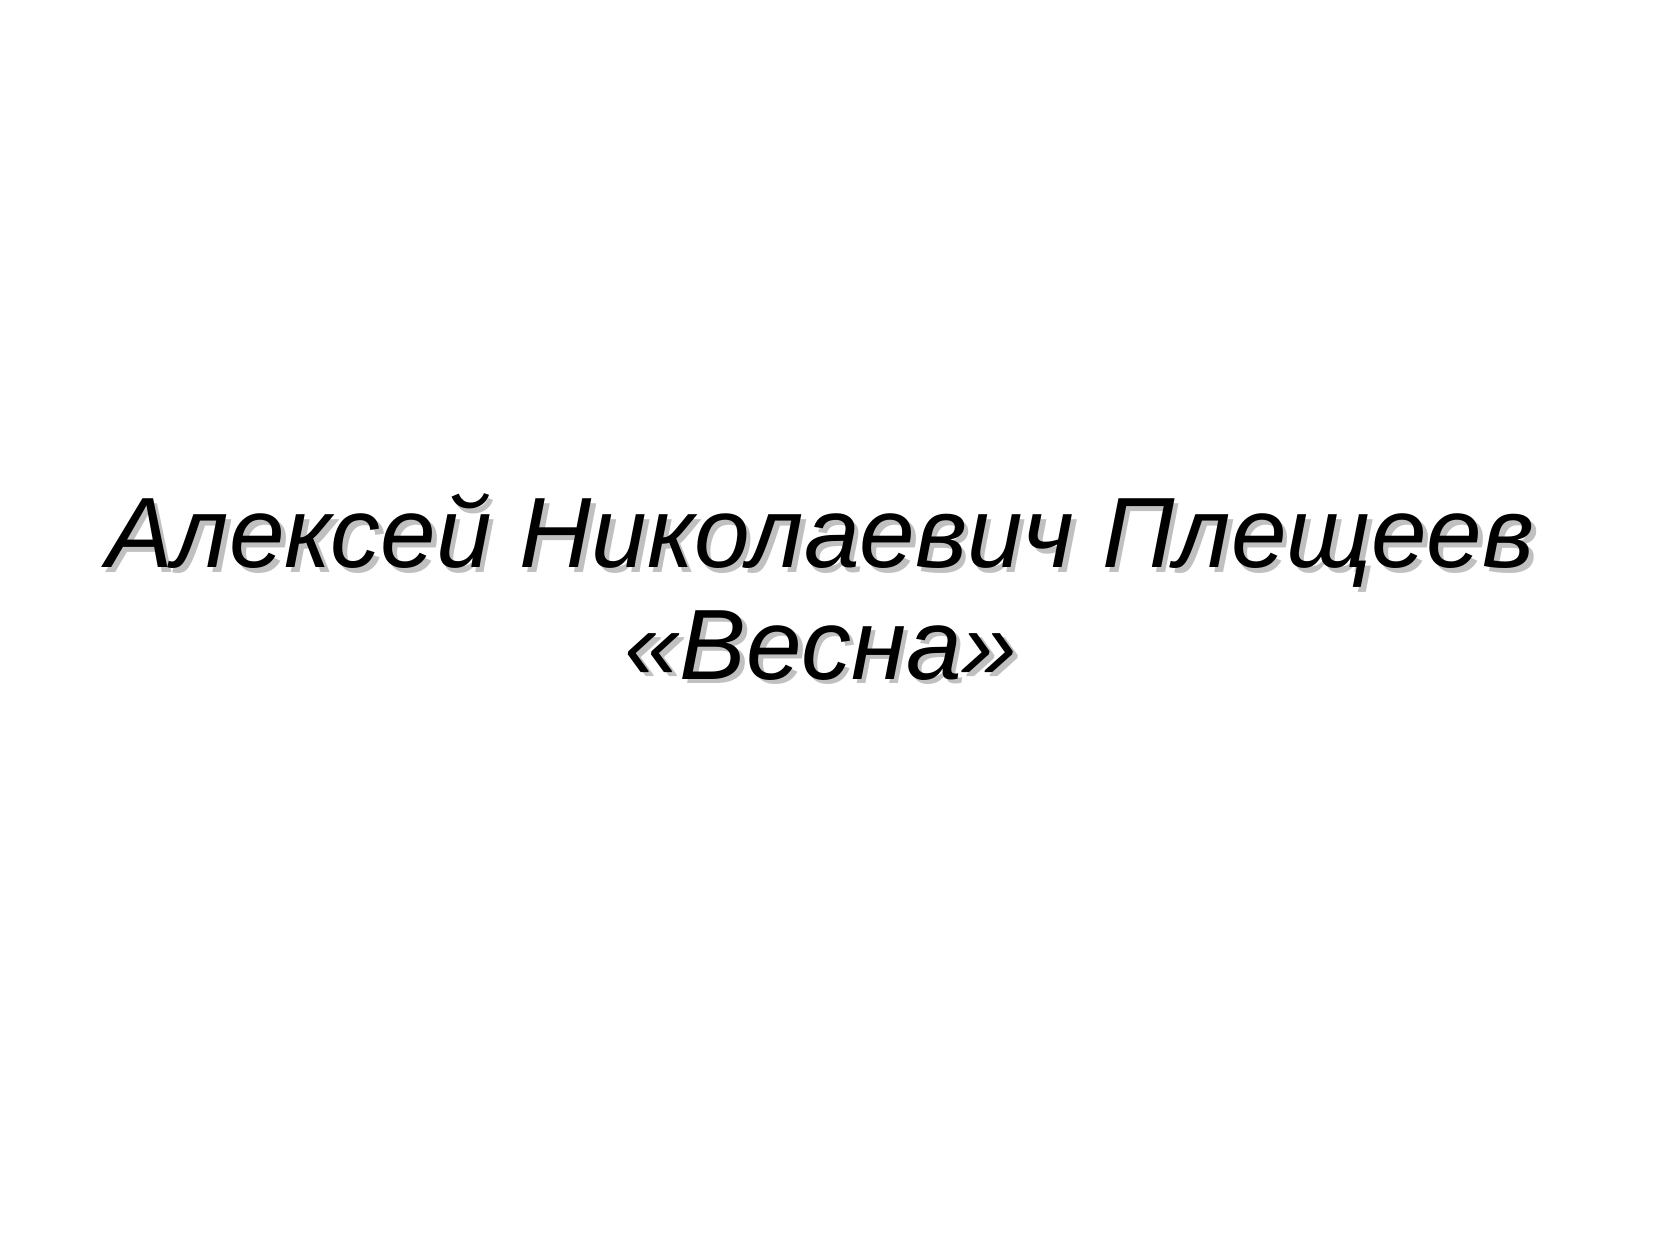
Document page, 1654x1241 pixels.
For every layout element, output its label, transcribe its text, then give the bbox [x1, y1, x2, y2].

subtitle Алексей Николаевич Плещеев «Весна» [76, 59, 1565, 1119]
